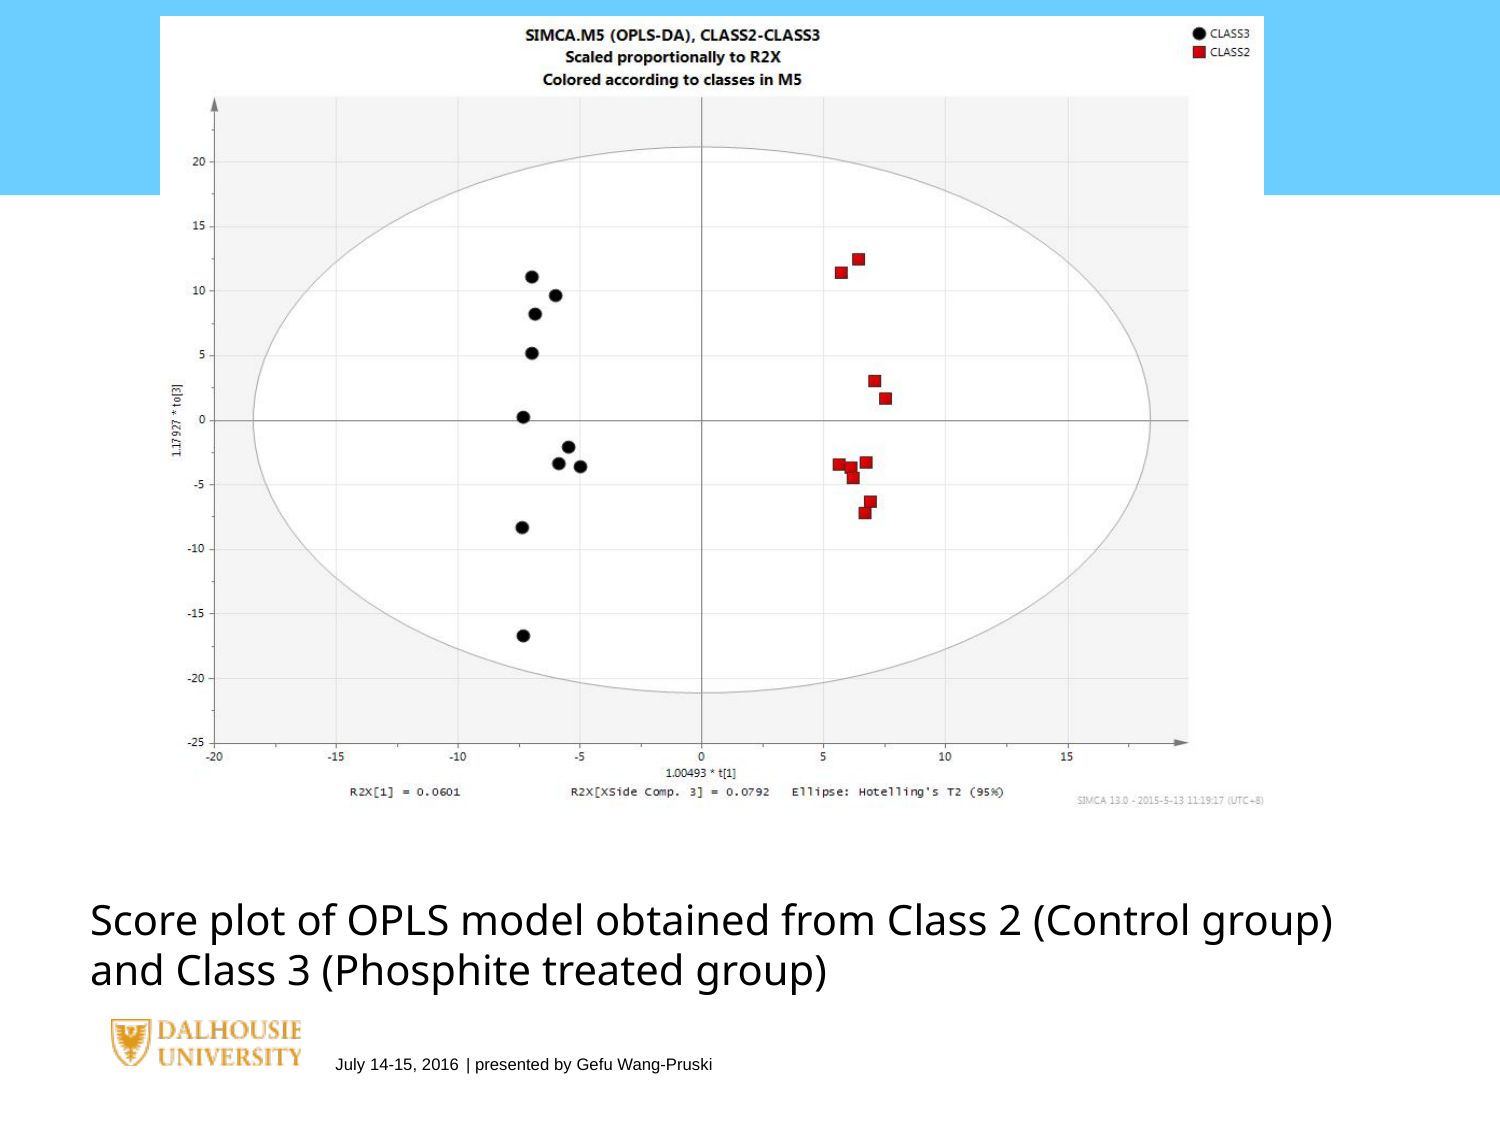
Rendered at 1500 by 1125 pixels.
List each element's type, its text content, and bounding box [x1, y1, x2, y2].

picture [160, 16, 1264, 808]
title Score plot of OPLS model obtained from Class 2 (Control group) and Class 3 (Phosphite treated group) [75, 886, 1426, 1075]
